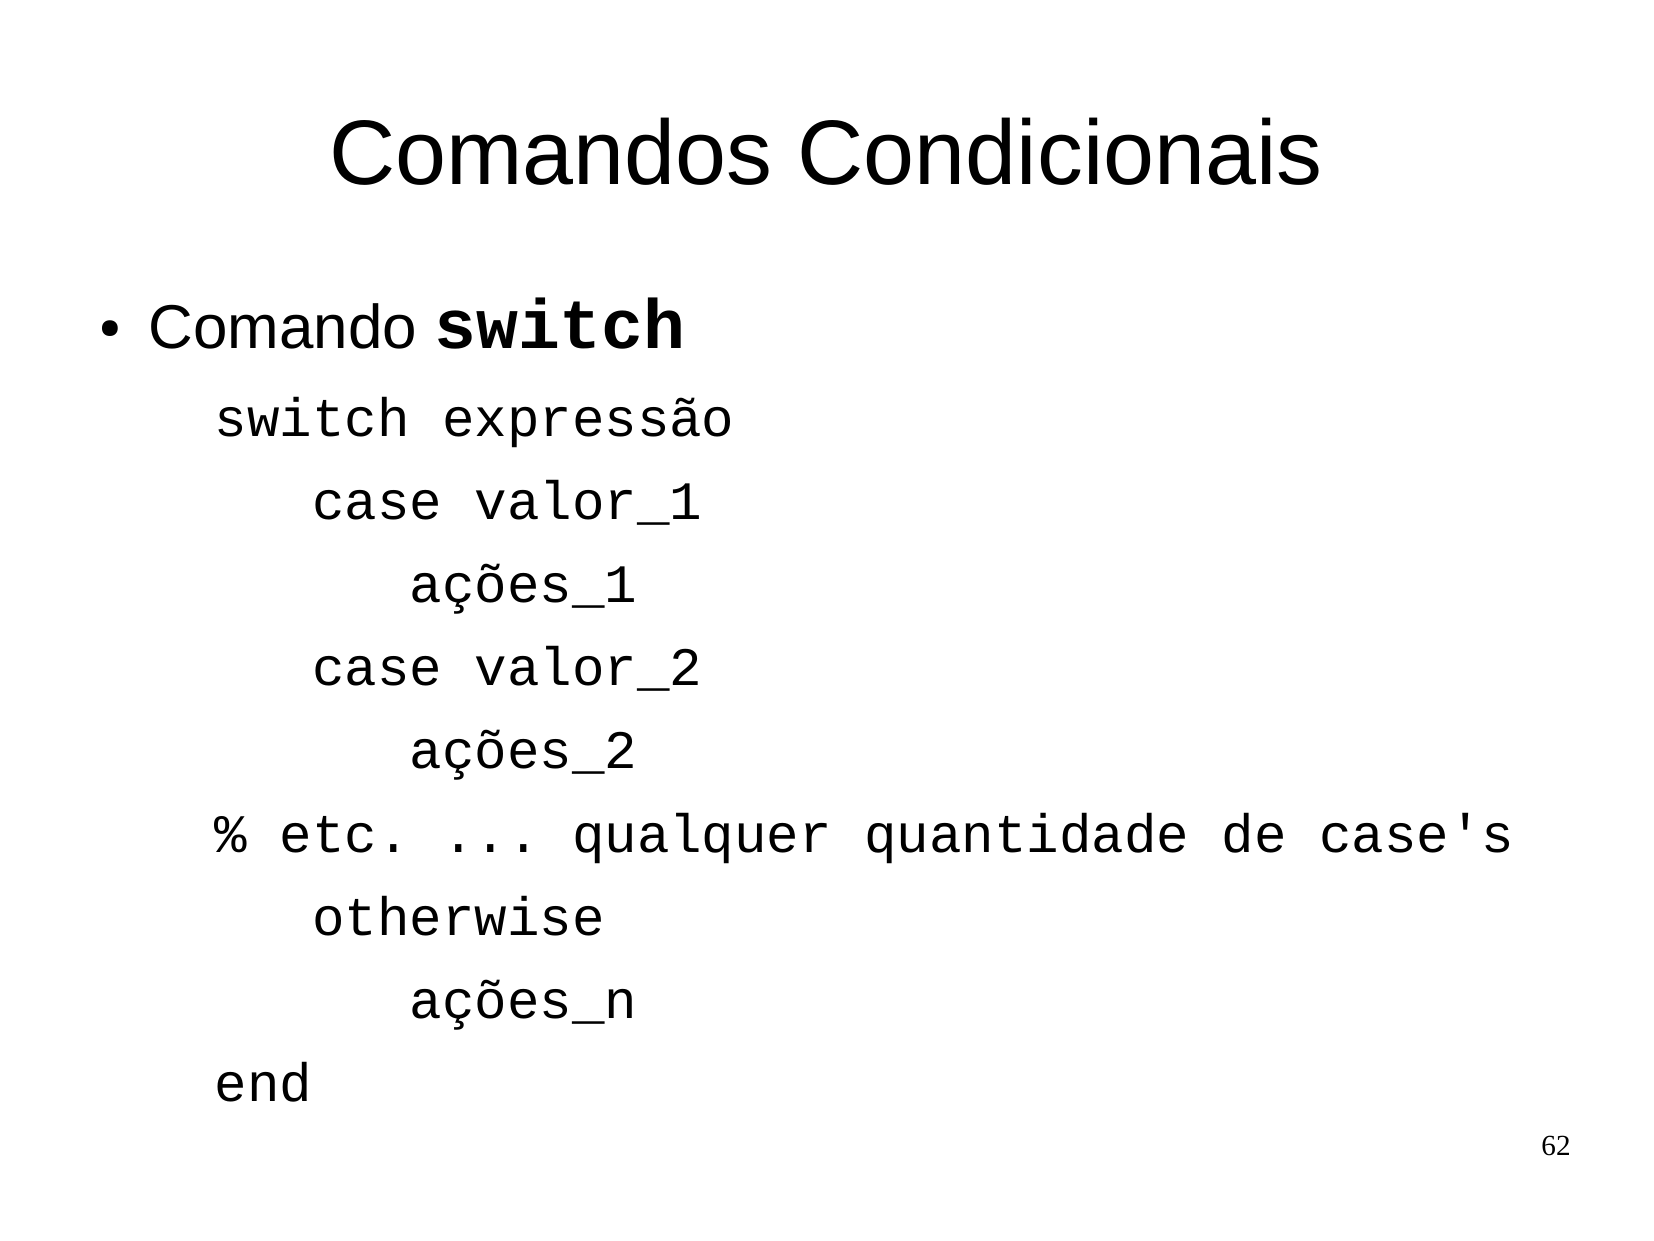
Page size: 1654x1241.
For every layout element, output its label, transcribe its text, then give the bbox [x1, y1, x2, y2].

list Comando switch switch expressão case valor_1 ações_1 case valor_2 ações_2 % etc. ... qualquer quantidade de case's otherwise ações_n end [82, 290, 1571, 1123]
title Comandos Condicionais [82, 49, 1571, 257]
